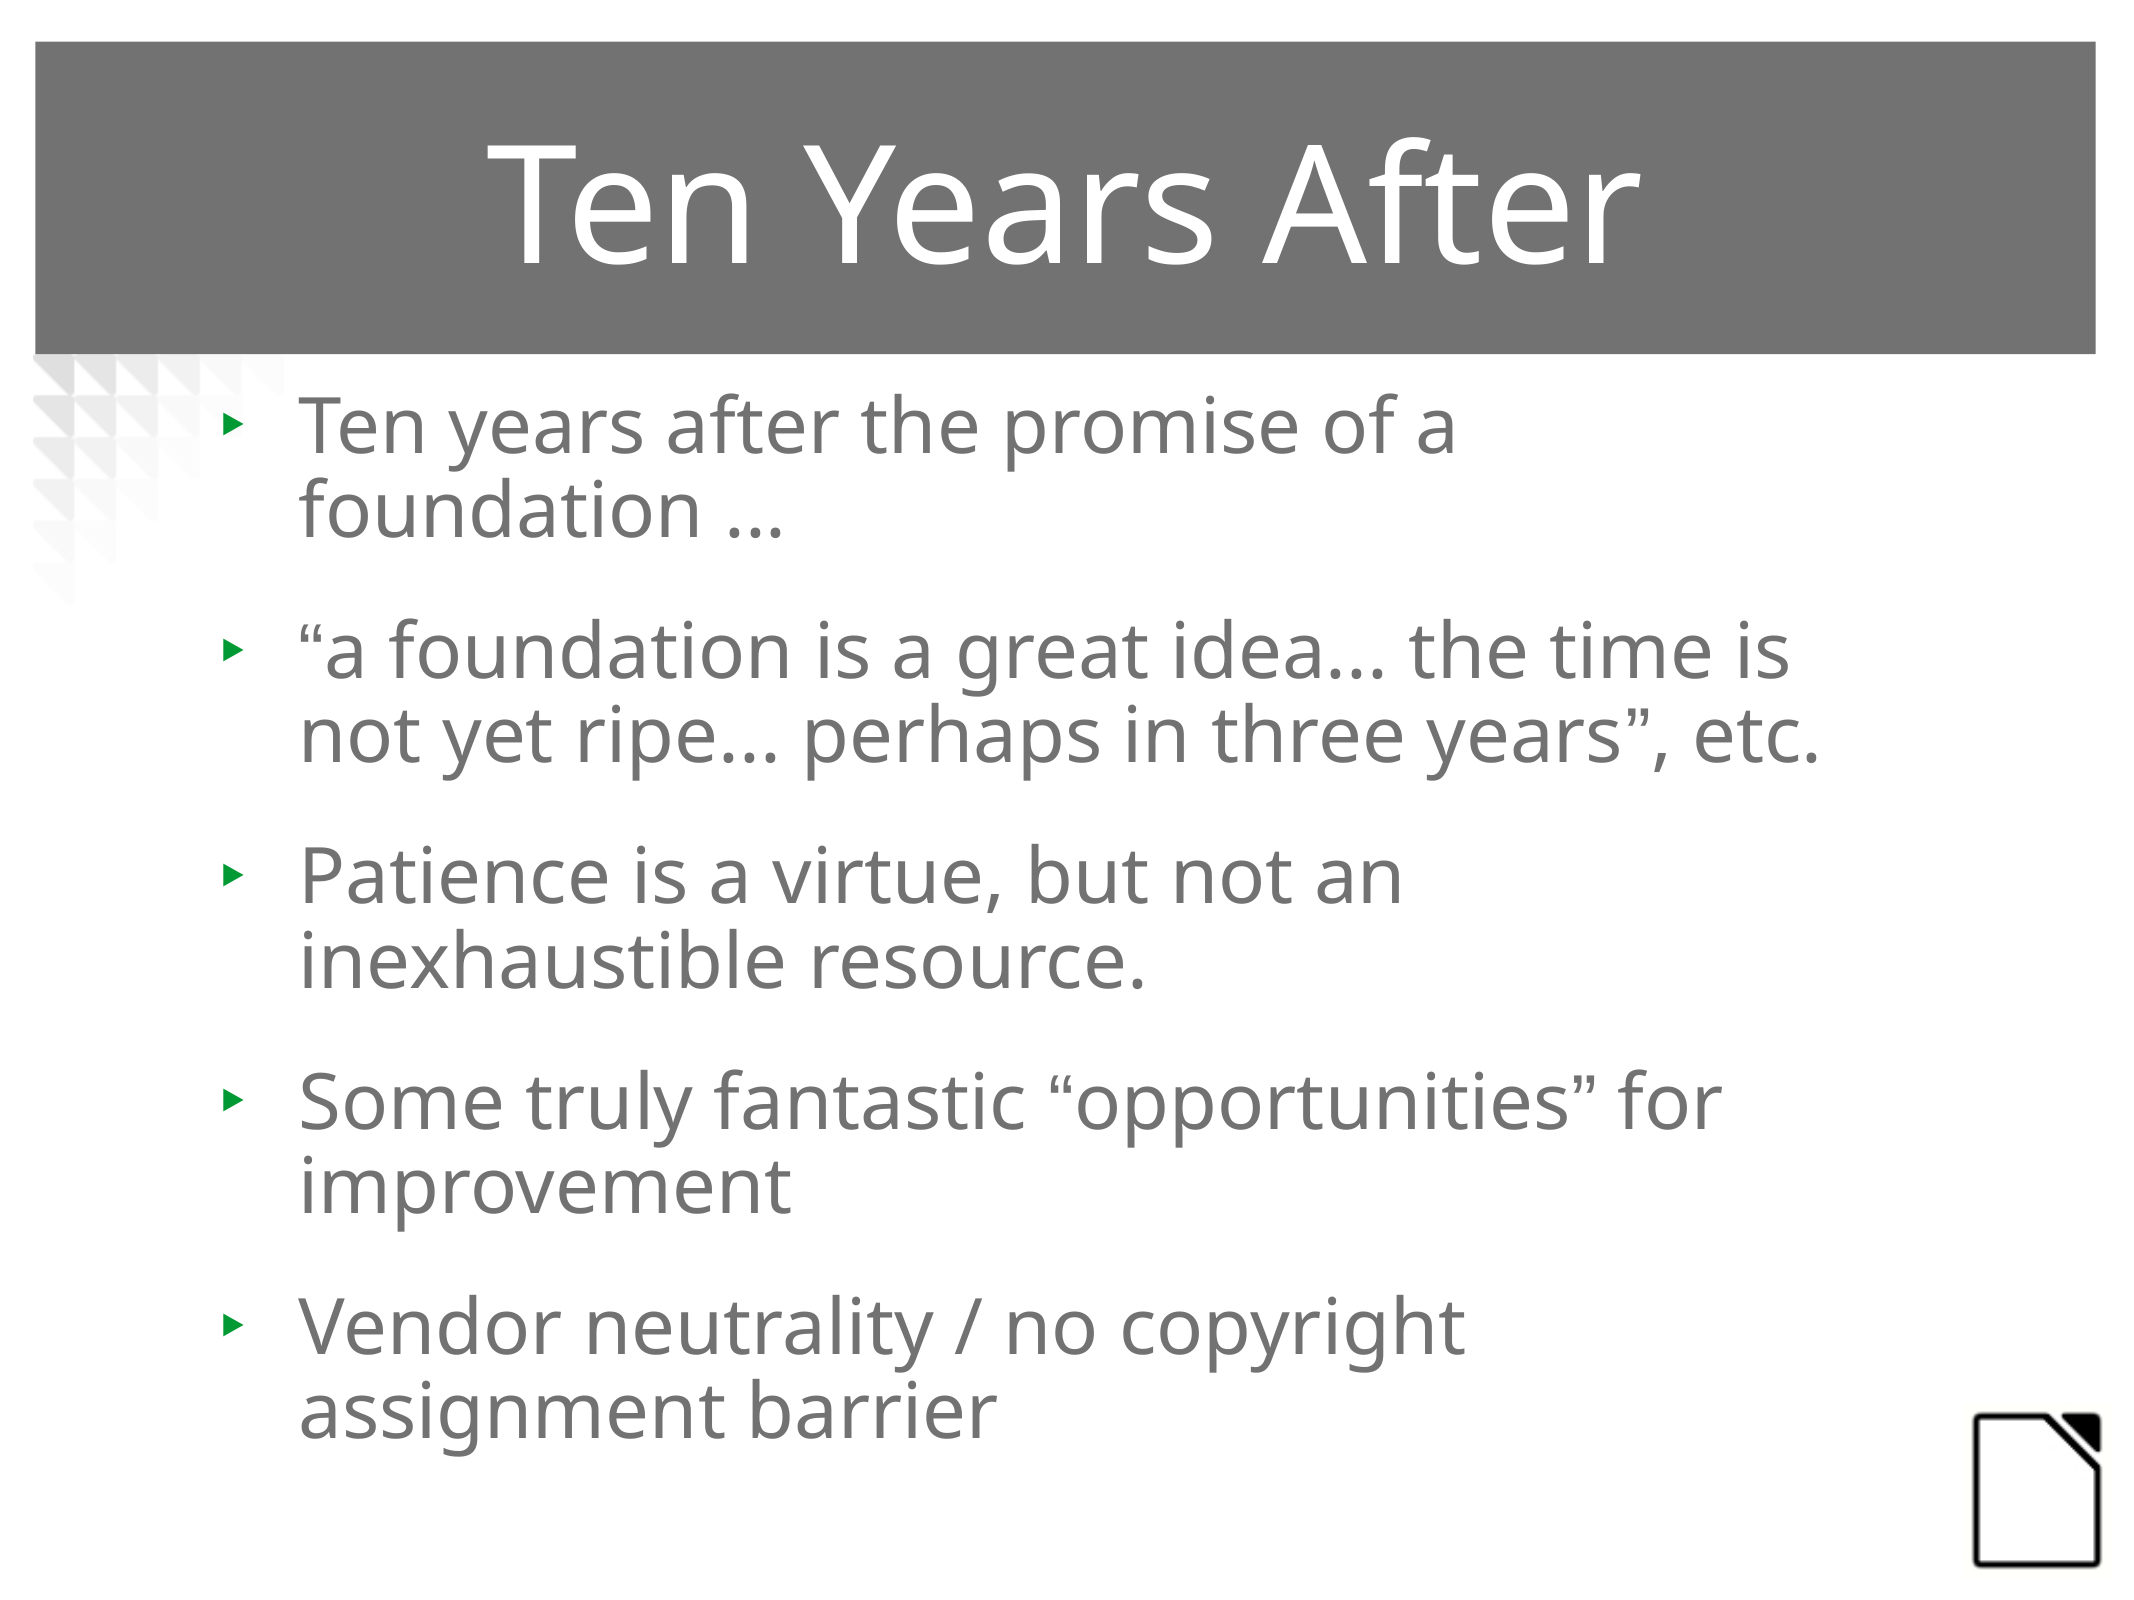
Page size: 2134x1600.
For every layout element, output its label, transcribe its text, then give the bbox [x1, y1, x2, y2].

title Ten Years After [35, 41, 2096, 355]
picture [33, 354, 284, 605]
picture [1962, 1402, 2113, 1580]
list Ten years after the promise of a foundation ... “a foundation is a great idea... the time is not yet ripe... perhaps in three years”, etc. Patience is a virtue, but not an inexhaustible resource. Some truly fantastic “opportunities” for improvement Vendor neutrality / no copyright assignment barrier [208, 375, 1925, 1467]
